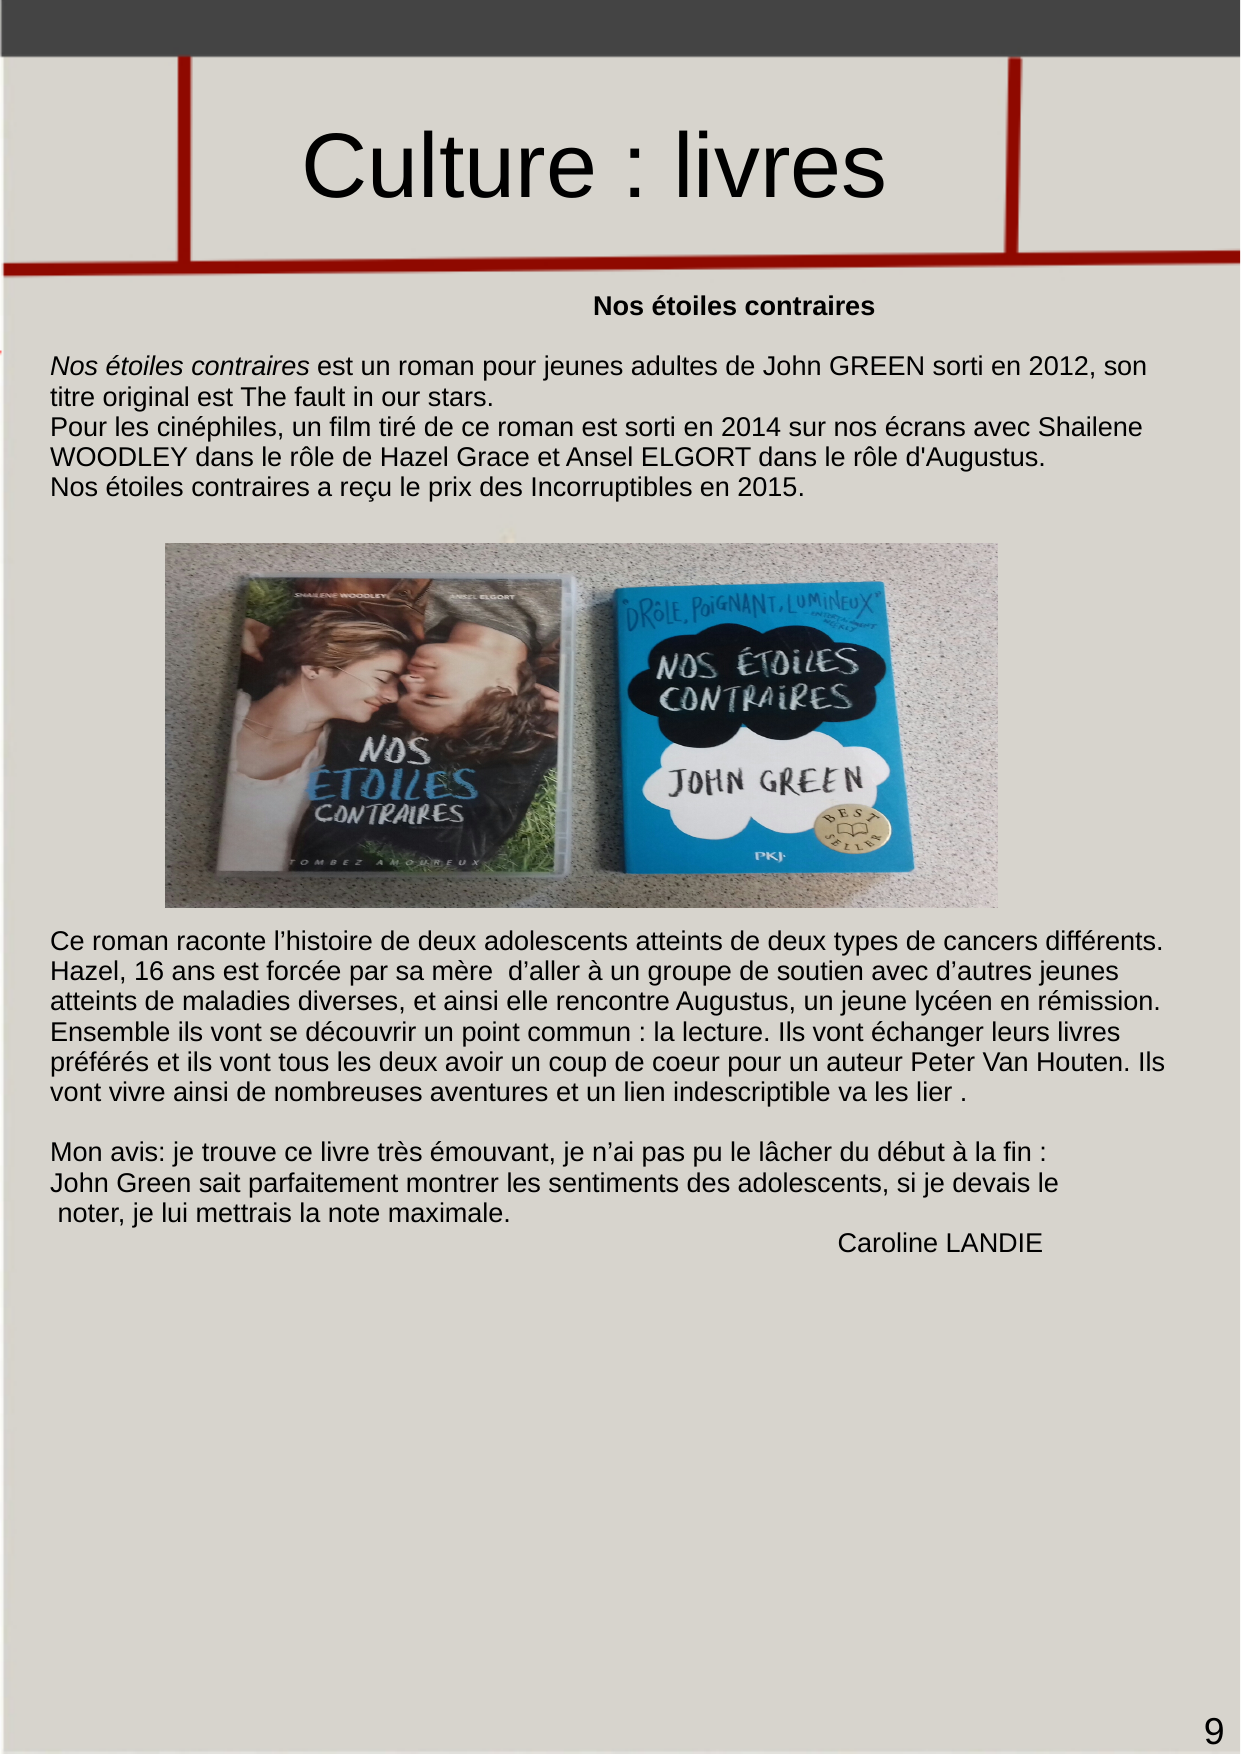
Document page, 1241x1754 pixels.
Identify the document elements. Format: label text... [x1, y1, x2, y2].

text_box 9 [1189, 1703, 1241, 1754]
picture [0, 0, 1241, 1754]
text_box Nos étoiles contraires Nos étoiles contraires est un roman pour jeunes adultes de John GREEN sorti en 2012, son titre original est The fault in our stars. Pour les cinéphiles, un film tiré de ce roman est sorti en 2014 sur nos écrans avec Shailene WOODLEY dans le rôle de Hazel Grace et Ansel ELGORT dans le rôle d'Augustus. Nos étoiles contraires a reçu le prix des Incorruptibles en 2015. Ce roman raconte l’histoire de deux adolescents atteints de deux types de cancers différents. Hazel, 16 ans est forcée par sa mère d’aller à un groupe de soutien avec d’autres jeunes atteints de maladies diverses, et ainsi elle rencontre Augustus, un jeune lycéen en rémission. Ensemble ils vont se découvrir un point commun : la lecture. Ils vont échanger leurs livres préférés et ils vont tous les deux avoir un coup de coeur pour un auteur Peter Van Houten. Ils vont vivre ainsi de nombreuses aventures et un lien indescriptible va les lier . Mon avis: je trouve ce livre très émouvant, je n’ai pas pu le lâcher du début à la fin : John Green sait parfaitement montrer les sentiments des adolescents, si je devais le noter, je lui mettrais la note maximale. Caroline LANDIE [35, 283, 1193, 1394]
title Culture : livres [248, 47, 942, 283]
